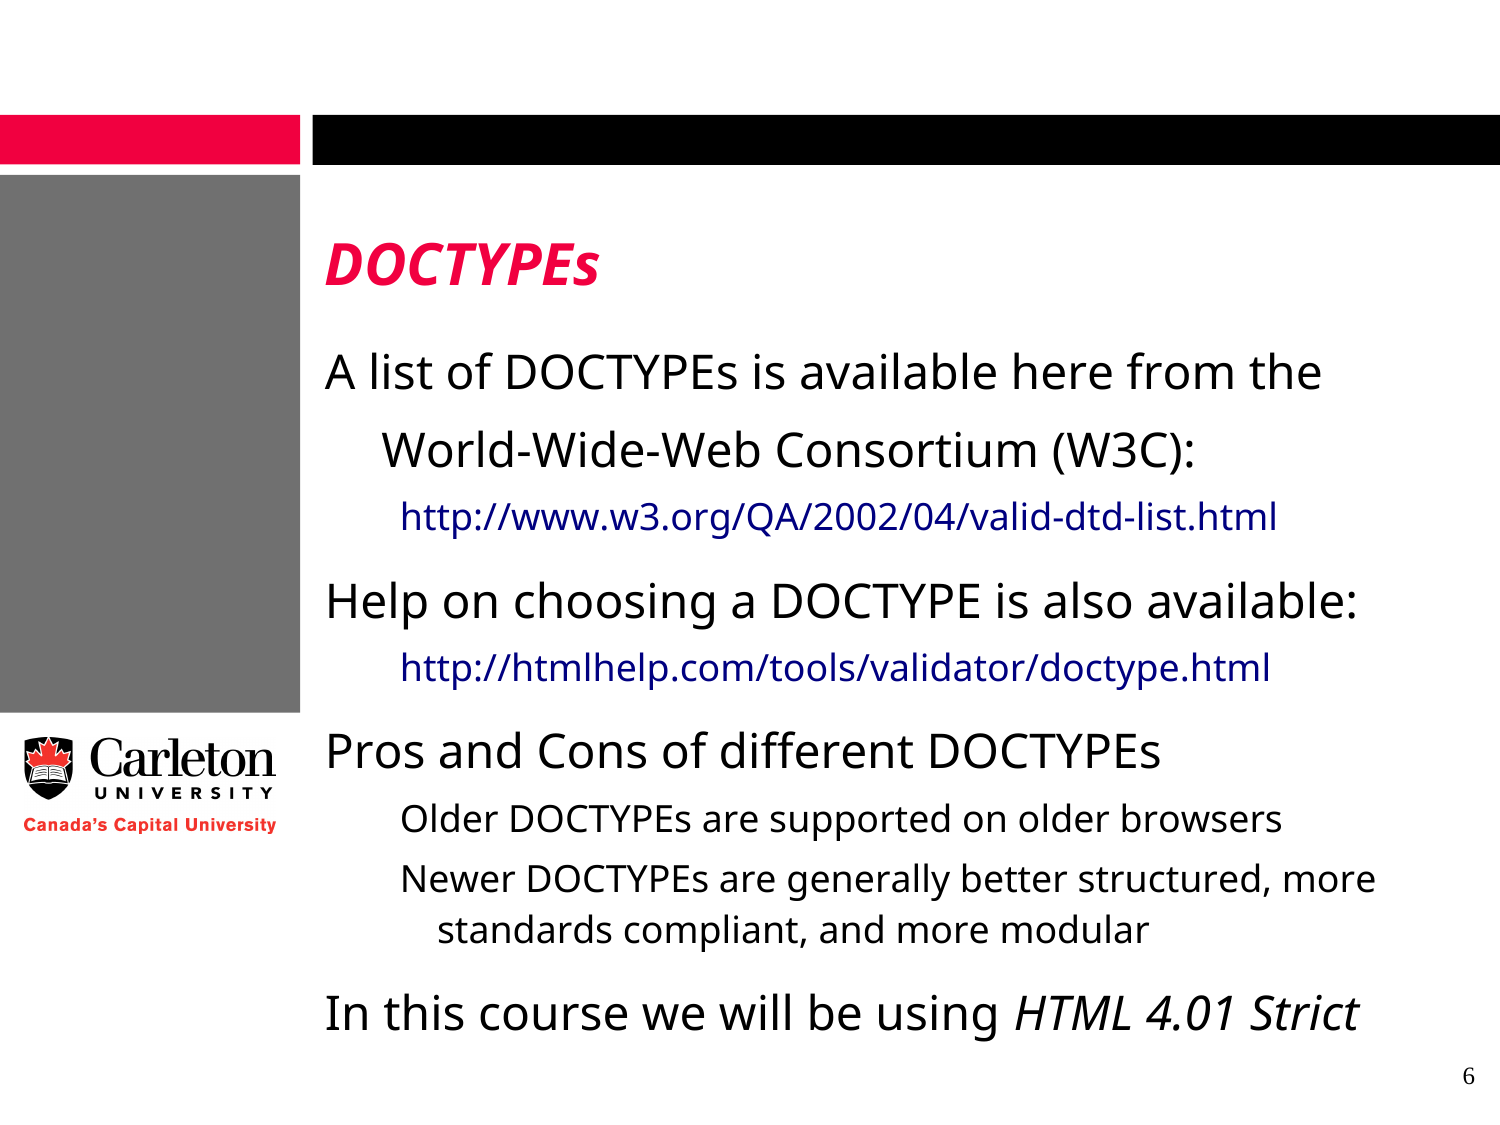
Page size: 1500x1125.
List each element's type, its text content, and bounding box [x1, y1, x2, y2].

picture [24, 737, 276, 834]
list A list of DOCTYPEs is available here from the World-Wide-Web Consortium (W3C): http://www.w3.org/QA/2002/04/valid-dtd-list.html Help on choosing a DOCTYPE is also available: http://htmlhelp.com/tools/validator/doctype.html Pros and Cons of different DOCTYPEs Older DOCTYPEs are supported on older browsers Newer DOCTYPEs are generally better structured, more standards compliant, and more modular In this course we will be using HTML 4.01 Strict [324, 324, 1450, 1036]
title DOCTYPEs [324, 194, 1450, 324]
